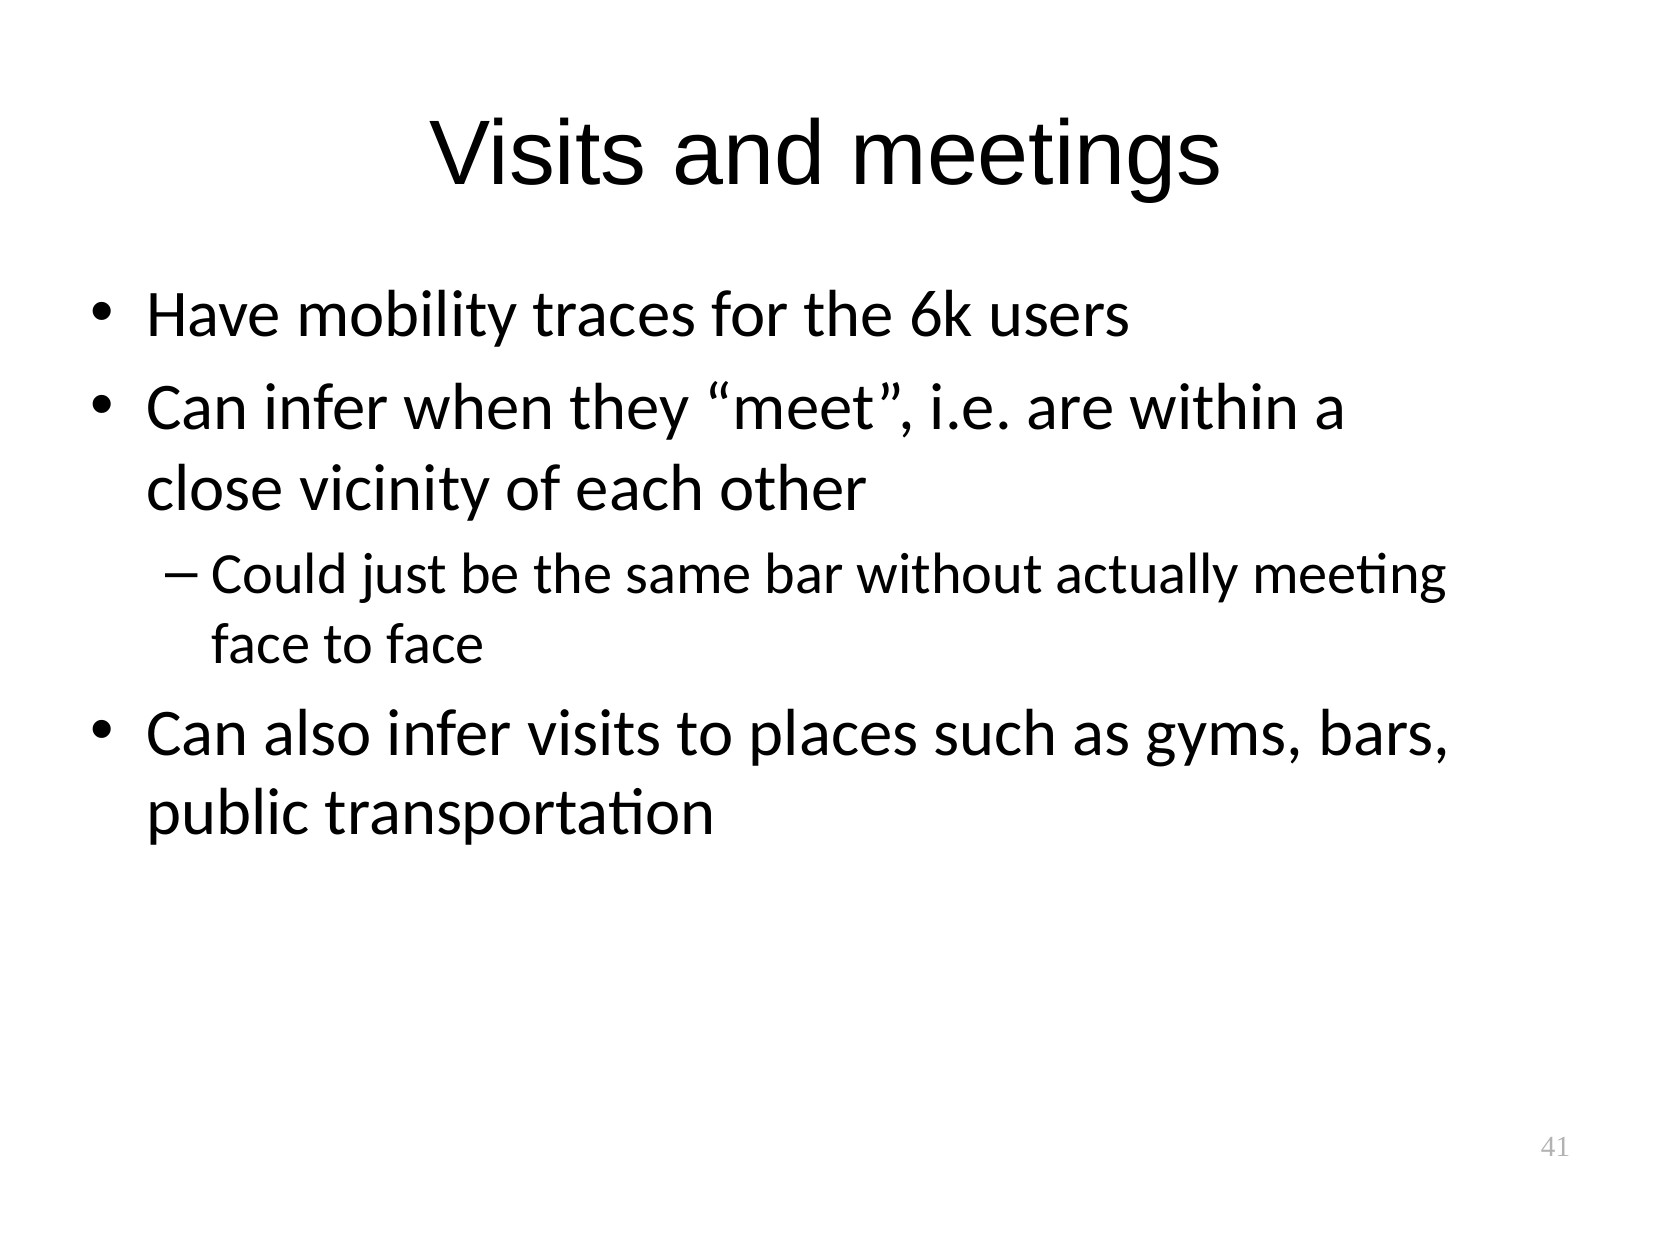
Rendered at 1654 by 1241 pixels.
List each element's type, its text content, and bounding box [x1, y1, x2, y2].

list Have mobility traces for the 6k users Can infer when they “meet”, i.e. are within a close vicinity of each other Could just be the same bar without actually meeting face to face Can also infer visits to places such as gyms, bars, public transportation [75, 262, 1486, 1066]
title Visits and meetings [82, 49, 1571, 257]
